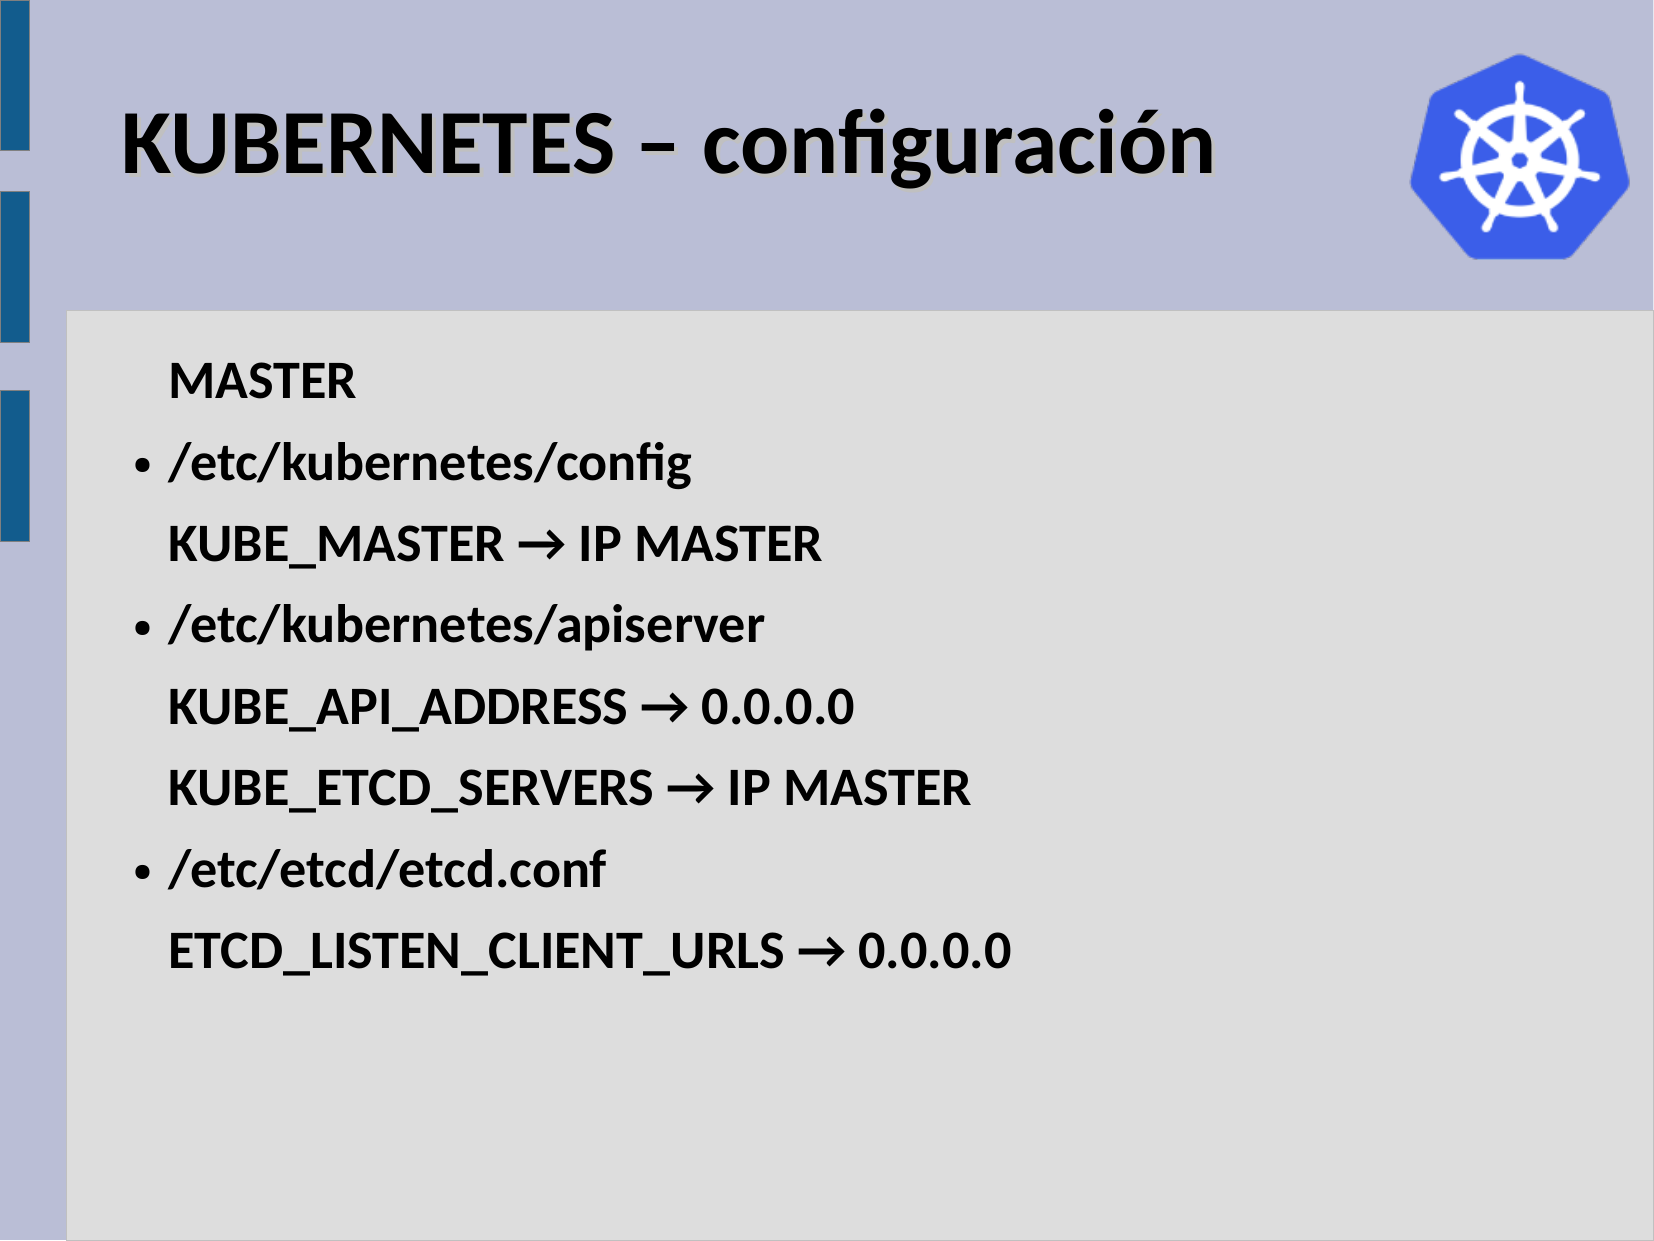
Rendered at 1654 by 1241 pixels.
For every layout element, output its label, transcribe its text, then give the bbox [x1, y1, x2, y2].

text_box KUBERNETES – configuración [106, 97, 1381, 225]
picture [1381, 47, 1654, 267]
text_box MASTER /etc/kubernetes/config KUBE_MASTER → IP MASTER /etc/kubernetes/apiserver KUBE_API_ADDRESS → 0.0.0.0 KUBE_ETCD_SERVERS → IP MASTER /etc/etcd/etcd.conf ETCD_LISTEN_CLIENT_URLS → 0.0.0.0 [118, 323, 1583, 1241]
